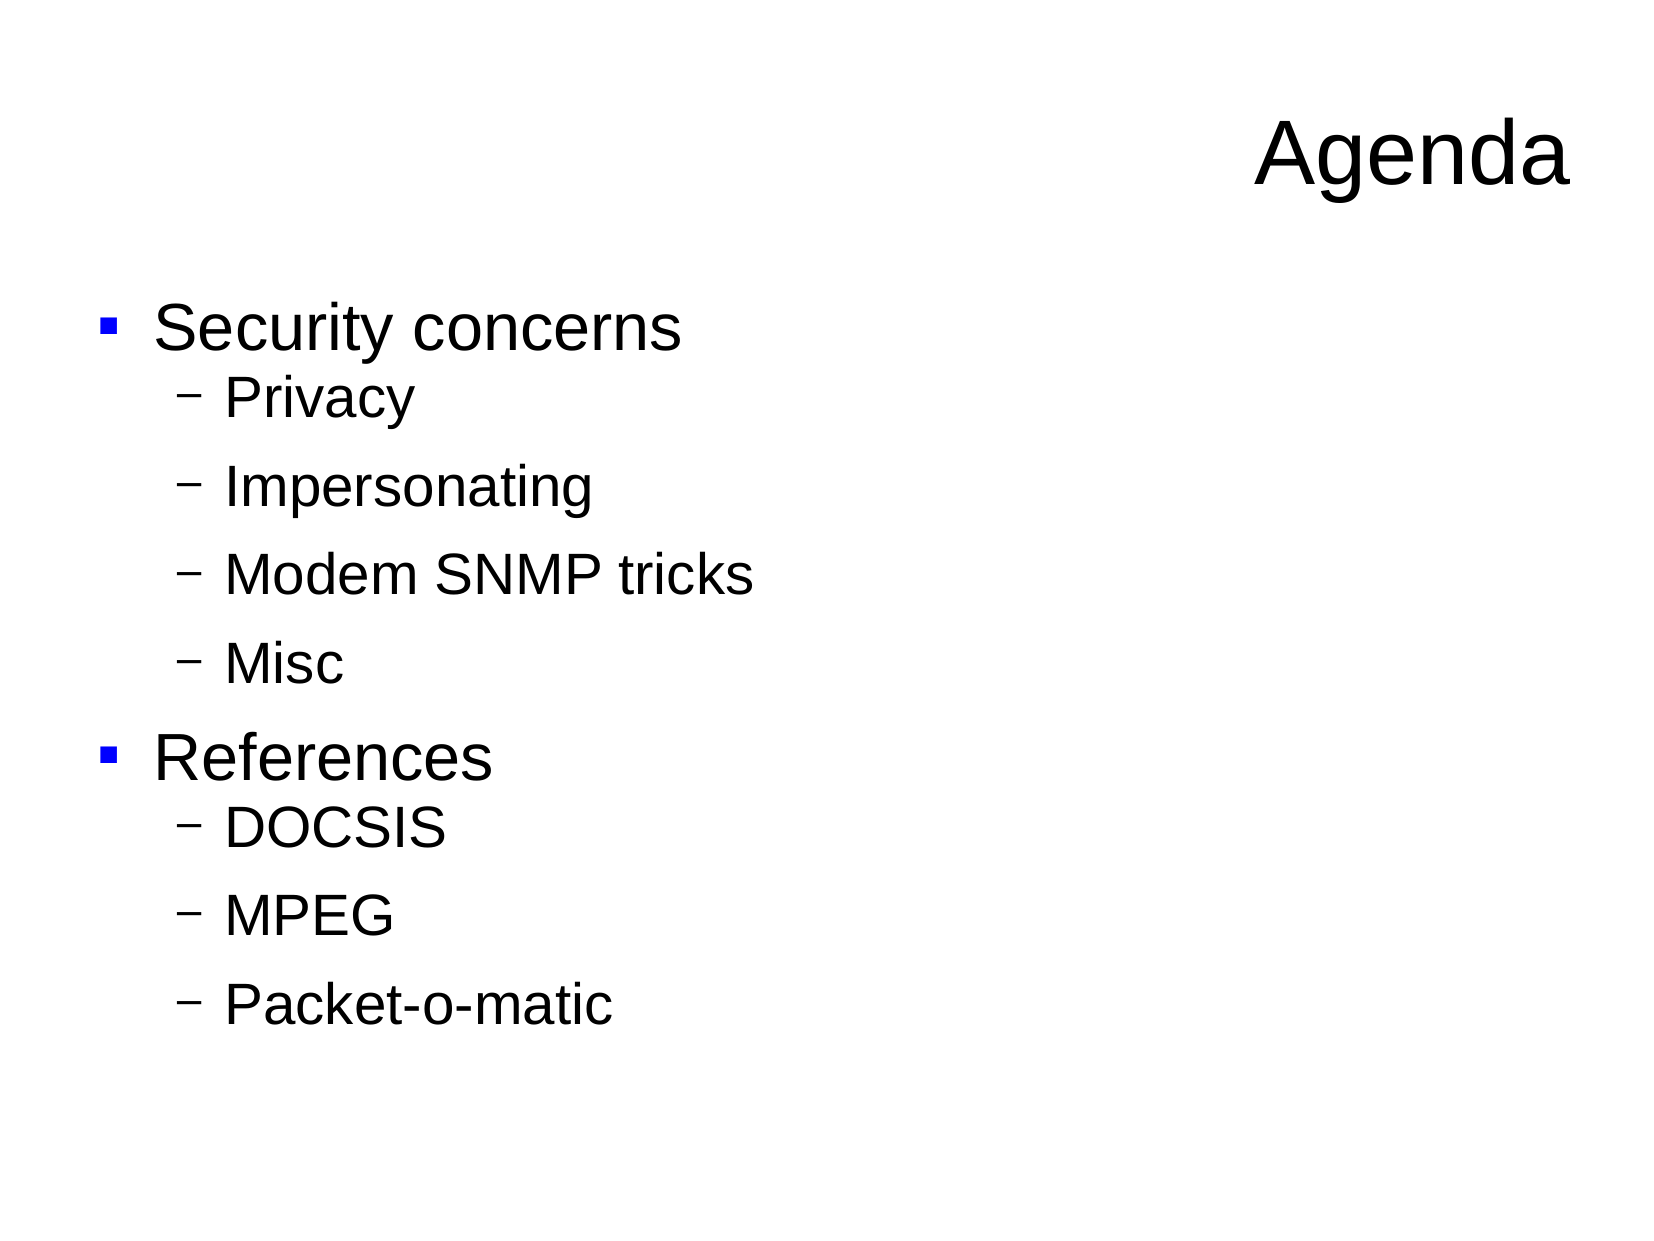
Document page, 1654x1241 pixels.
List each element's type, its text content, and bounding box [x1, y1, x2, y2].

title Agenda [82, 49, 1571, 257]
list Security concerns Privacy Impersonating Modem SNMP tricks Misc References DOCSIS MPEG Packet-o-matic [82, 290, 1571, 1109]
